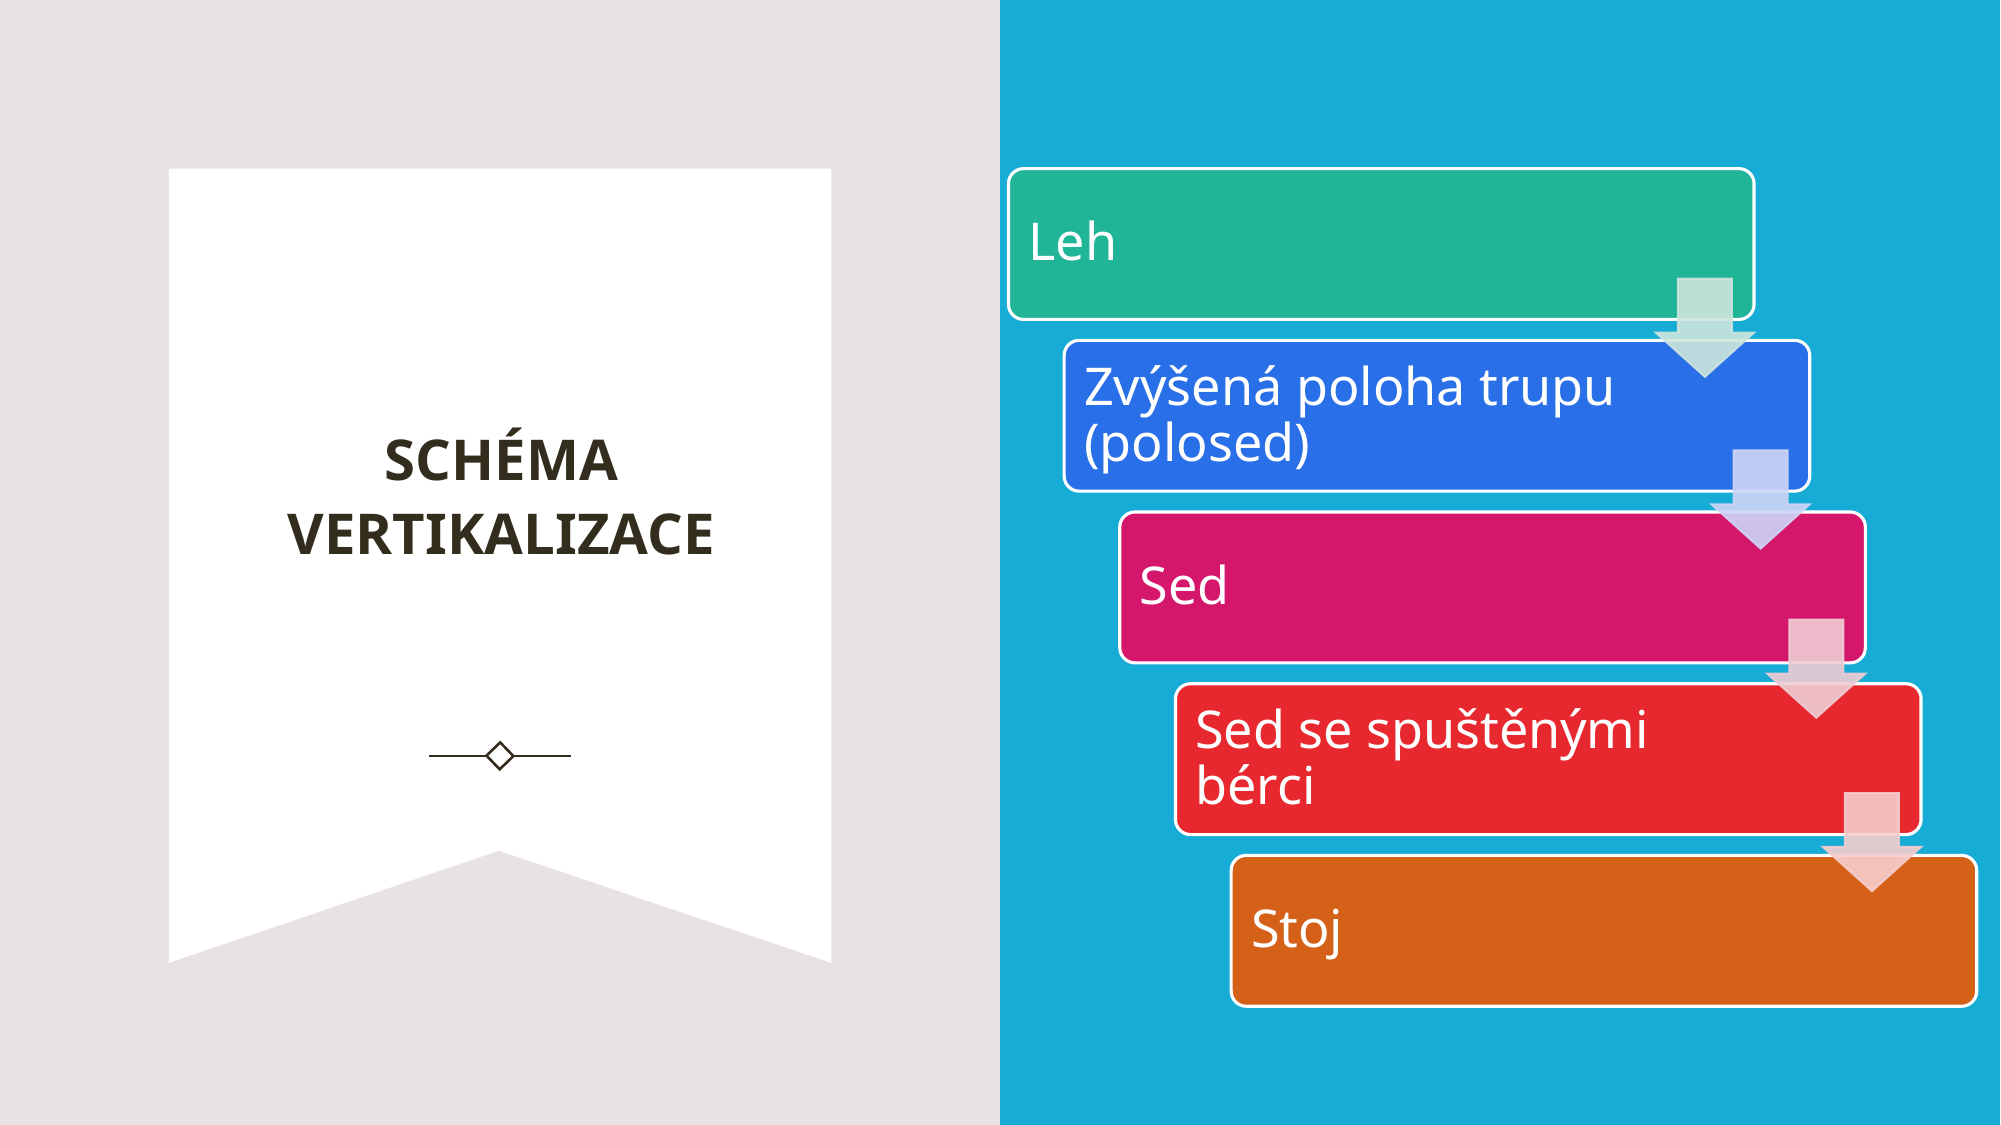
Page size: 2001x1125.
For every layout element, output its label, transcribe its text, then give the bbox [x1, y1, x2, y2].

text_box Leh [1008, 168, 1755, 320]
text_box Zvýšená poloha trupu (polosed) [1064, 340, 1810, 492]
text_box Sed [1119, 512, 1866, 663]
text_box [0, 0, 2000, 1125]
text_box Stoj [1231, 855, 1977, 1007]
text_box Sed se spuštěnými bérci [1175, 683, 1922, 835]
title SCHÉMA VERTIKALIZACE [233, 285, 769, 700]
